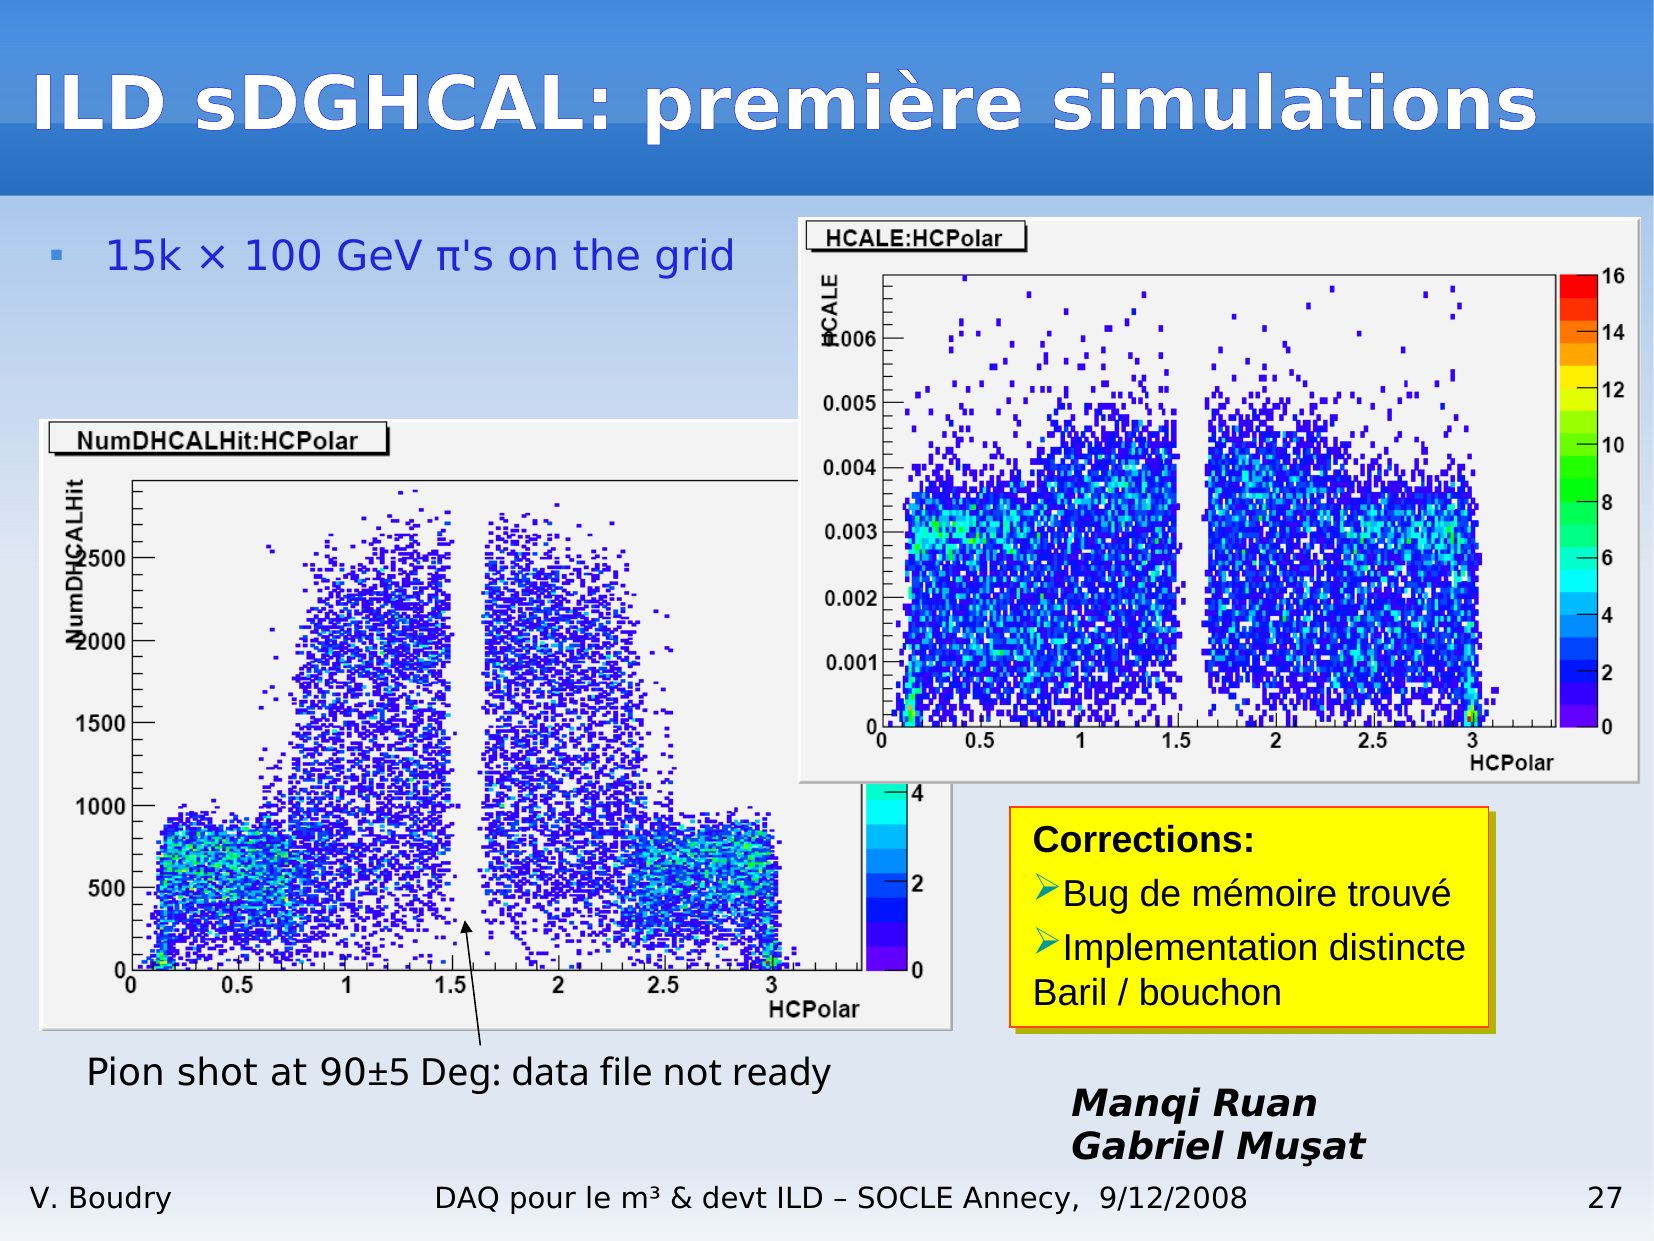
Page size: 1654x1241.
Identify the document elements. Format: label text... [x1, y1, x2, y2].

text_box Corrections: Bug de mémoire trouvé Implementation distincte Baril / bouchon [1010, 806, 1489, 1027]
picture [0, 0, 1654, 1241]
text_box Manqi Ruan Gabriel Muşat [1056, 1074, 1542, 1176]
list 15k × 100 GeV π's on the grid [33, 231, 1570, 1147]
title ILD sDGHCAL: première simulations [29, 0, 1654, 208]
